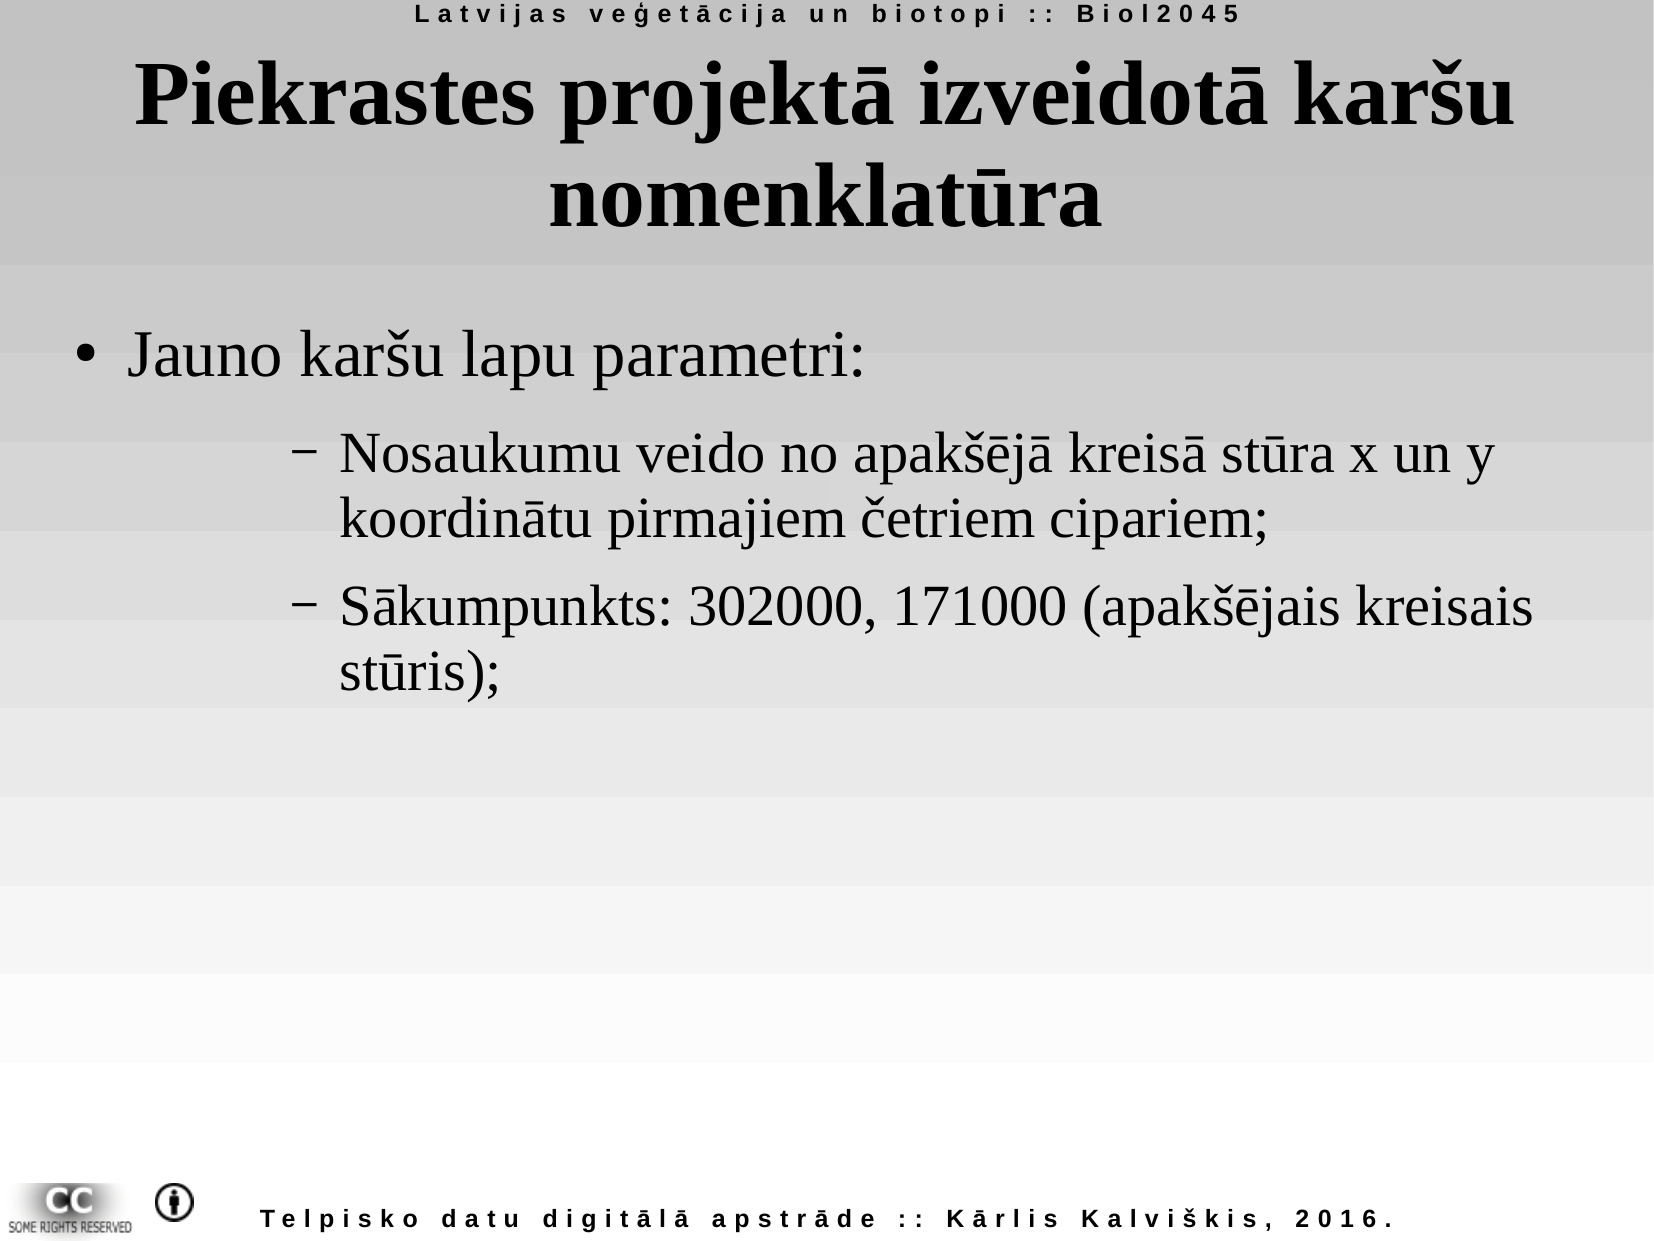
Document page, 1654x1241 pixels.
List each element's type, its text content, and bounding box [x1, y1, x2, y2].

title Piekrastes projektā izveidotā karšu nomenklatūra [0, 1, 1654, 287]
picture [0, 287, 1654, 1241]
list Jauno karšu lapu parametri: Nosaukumu veido no apakšējā kreisā stūra x un y koordinātu pirmajiem četriem cipariem; Sākumpunkts: 302000, 171000 (apakšējais kreisais stūris); [56, 317, 1600, 1175]
